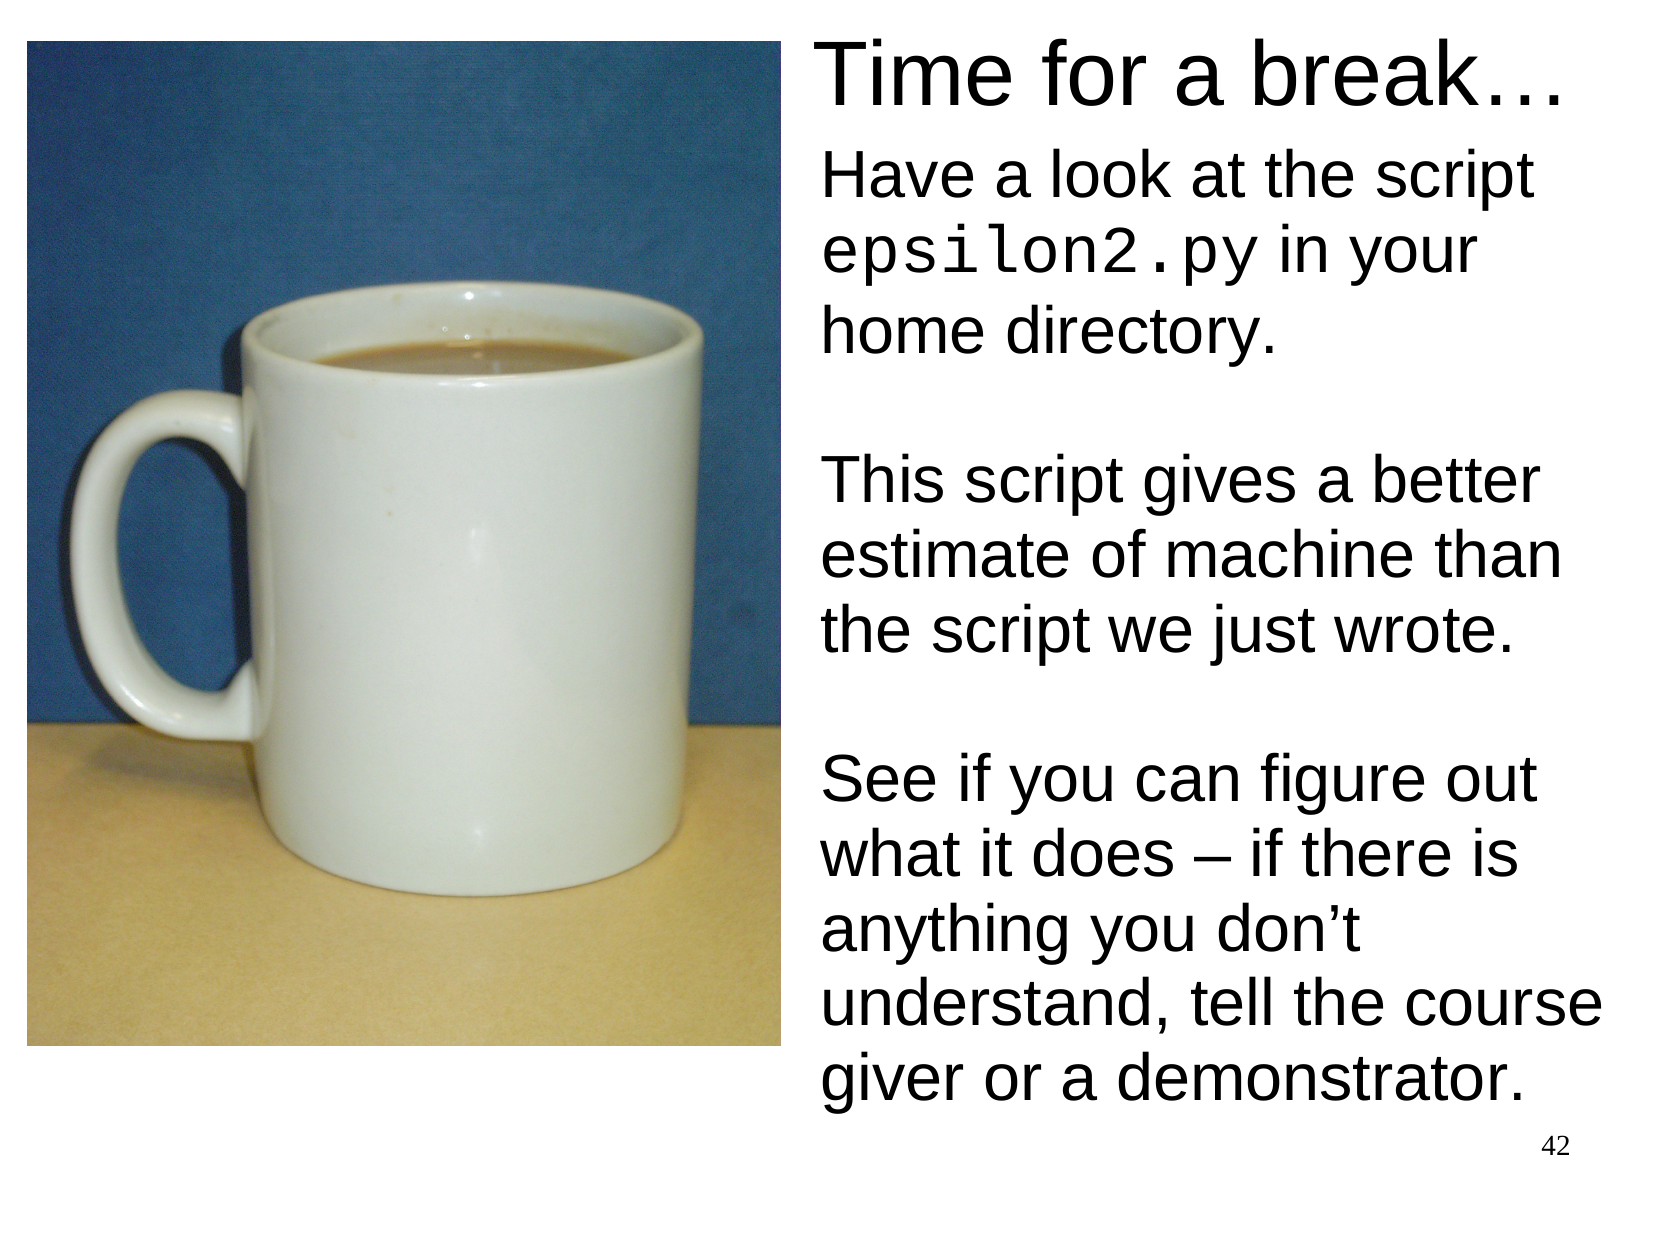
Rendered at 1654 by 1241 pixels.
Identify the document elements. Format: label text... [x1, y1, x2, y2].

picture [27, 41, 781, 1046]
text_box Time for a break… [809, 19, 1575, 129]
text_box Have a look at the script epsilon2.py in your home directory. This script gives a better estimate of machine than the script we just wrote. See if you can figure out what it does – if there is anything you don’t understand, tell the course giver or a demonstrator. [817, 134, 1609, 1118]
